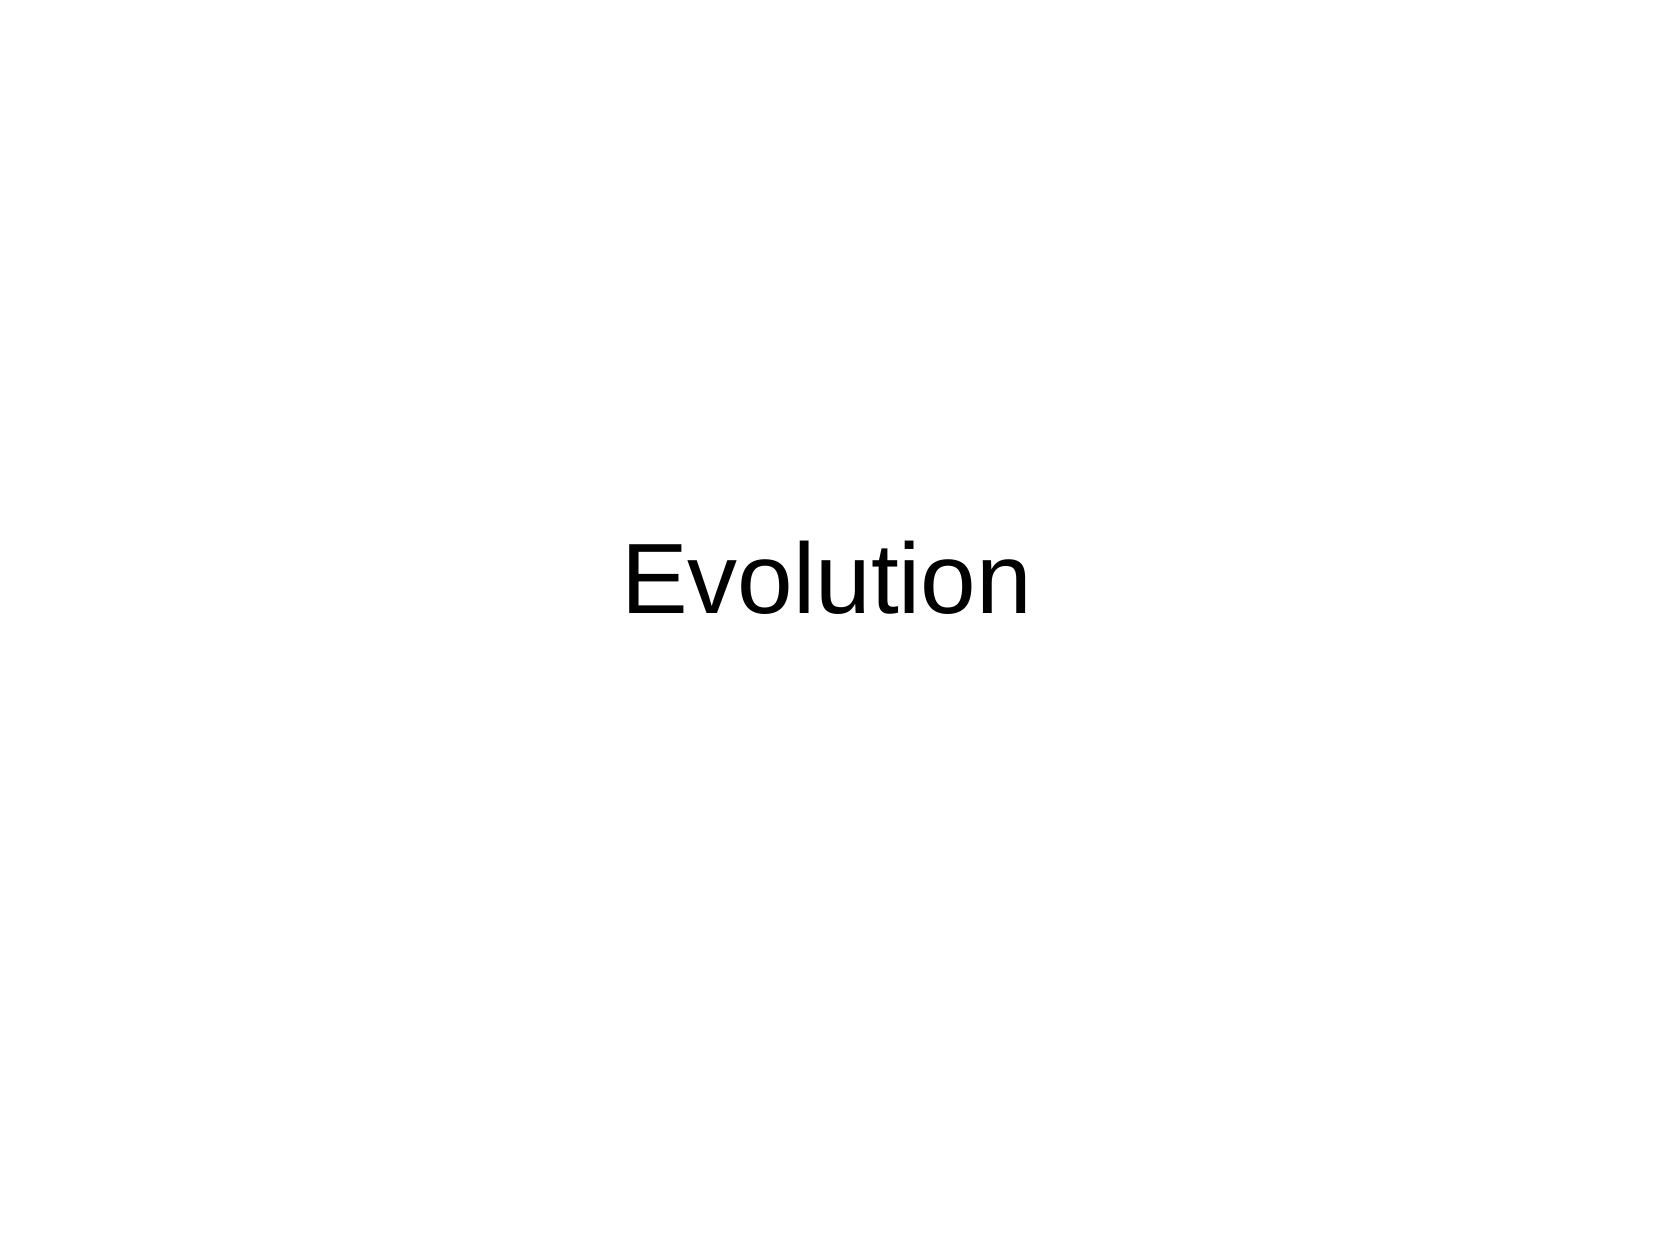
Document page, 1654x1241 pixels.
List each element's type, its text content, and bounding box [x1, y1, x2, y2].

subtitle Evolution [82, 56, 1571, 1102]
